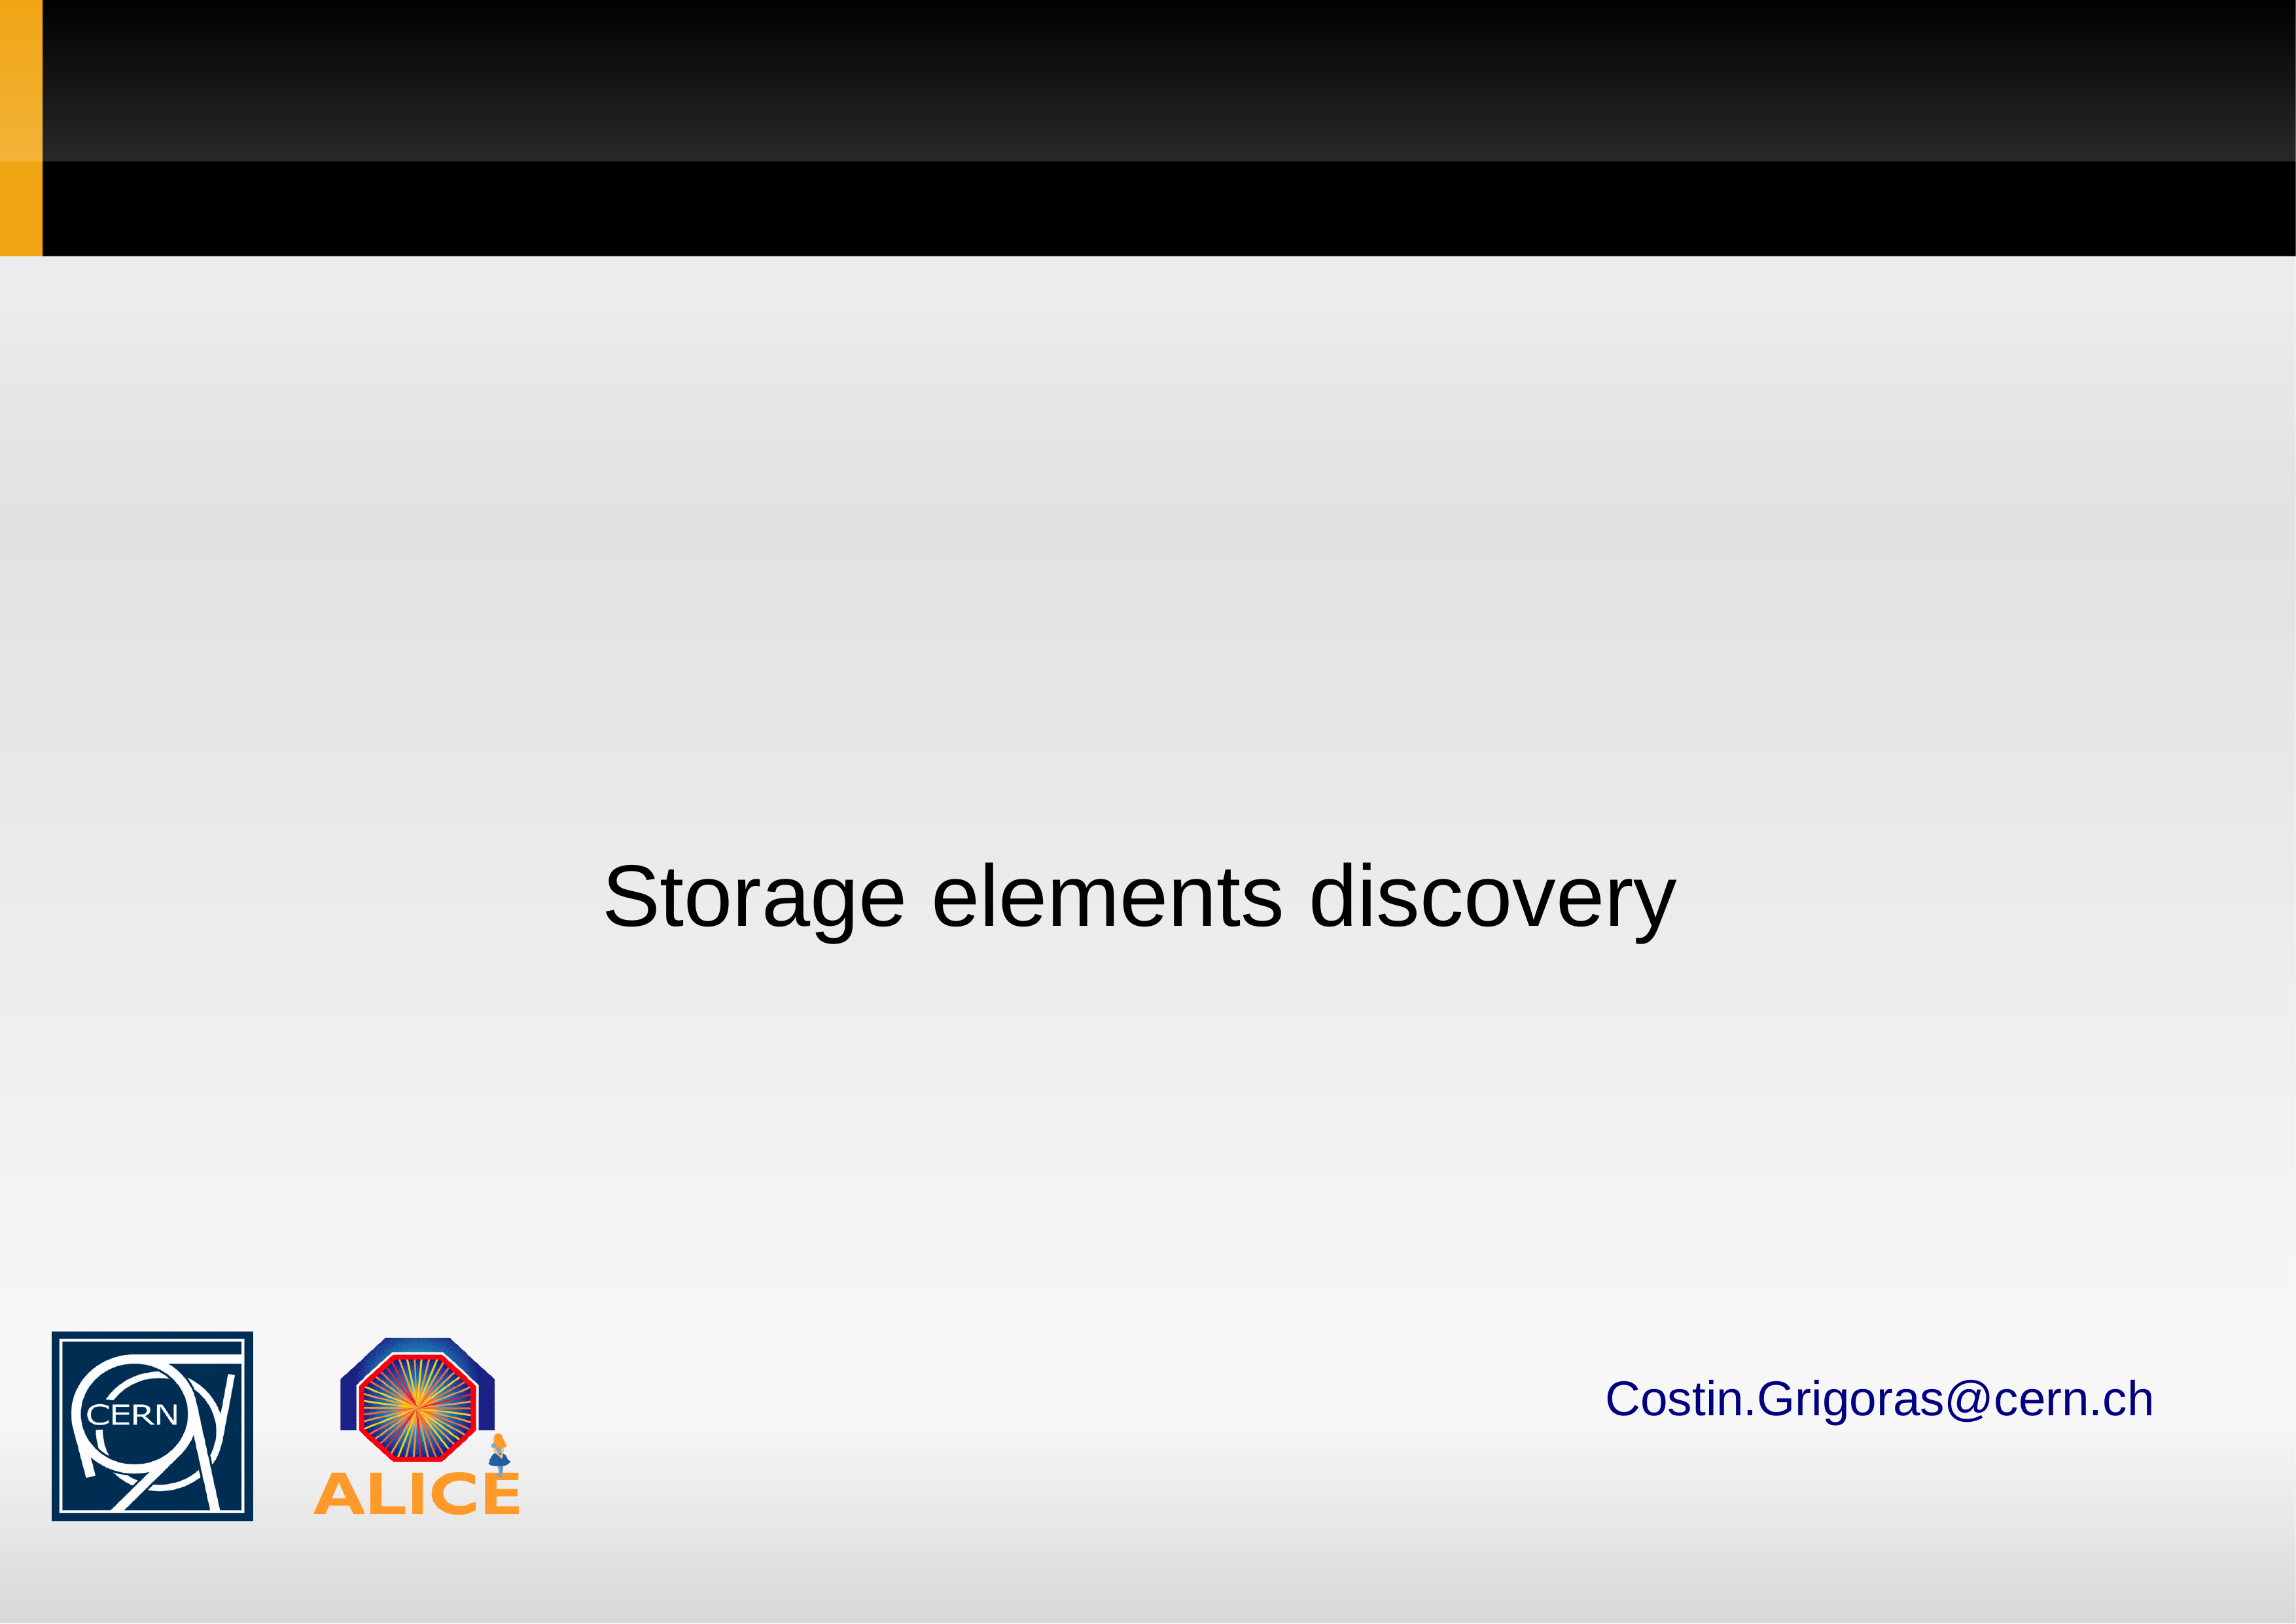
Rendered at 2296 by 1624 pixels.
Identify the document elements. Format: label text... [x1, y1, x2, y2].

subtitle Storage elements discovery [106, 179, 2173, 1612]
picture [0, 0, 2296, 1623]
text_box Costin.Grigoras@cern.ch [1595, 1366, 2240, 1496]
